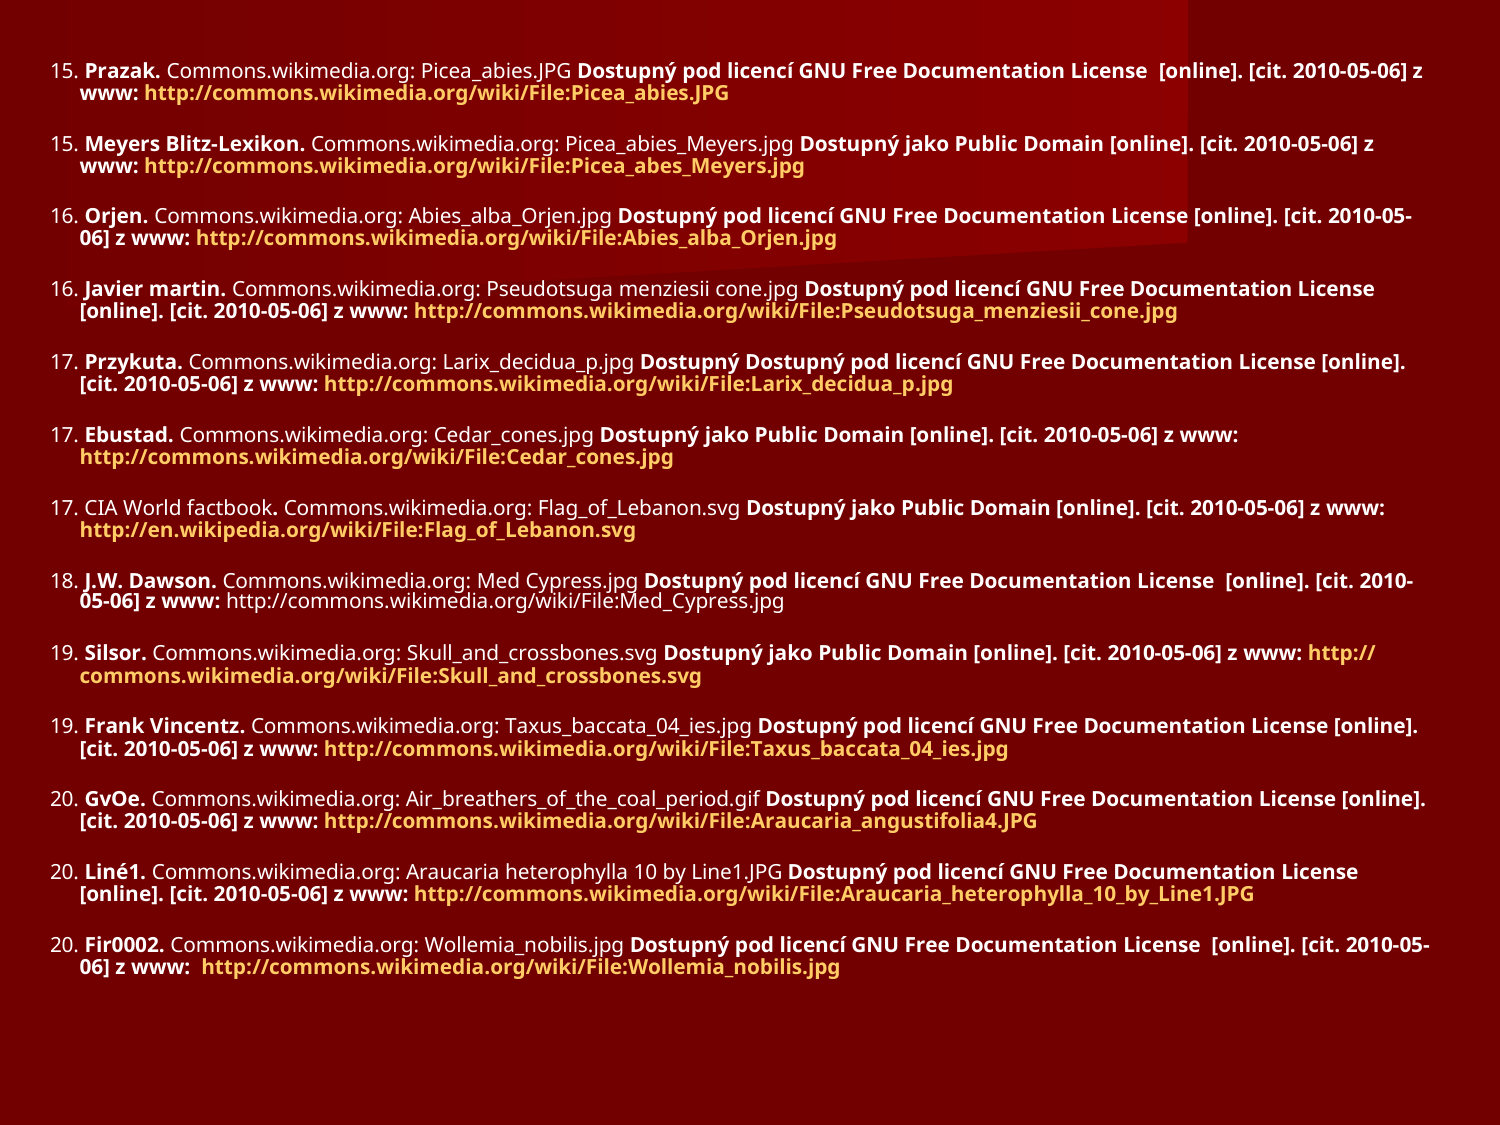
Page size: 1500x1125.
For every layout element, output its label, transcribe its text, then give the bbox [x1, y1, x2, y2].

list 15. Prazak. Commons.wikimedia.org: Picea_abies.JPG Dostupný pod licencí GNU Free Documentation License [online]. [cit. 2010-05-06] z www: http://commons.wikimedia.org/wiki/File:Picea_abies.JPG 15. Meyers Blitz-Lexikon. Commons.wikimedia.org: Picea_abies_Meyers.jpg Dostupný jako Public Domain [online]. [cit. 2010-05-06] z www: http://commons.wikimedia.org/wiki/File:Picea_abes_Meyers.jpg 16. Orjen. Commons.wikimedia.org: Abies_alba_Orjen.jpg Dostupný pod licencí GNU Free Documentation License [online]. [cit. 2010-05-06] z www: http://commons.wikimedia.org/wiki/File:Abies_alba_Orjen.jpg 16. Javier martin. Commons.wikimedia.org: Pseudotsuga menziesii cone.jpg Dostupný pod licencí GNU Free Documentation License [online]. [cit. 2010-05-06] z www: http://commons.wikimedia.org/wiki/File:Pseudotsuga_menziesii_cone.jpg 17. Przykuta. Commons.wikimedia.org: Larix_decidua_p.jpg Dostupný Dostupný pod licencí GNU Free Documentation License [online]. [cit. 2010-05-06] z www: http://commons.wikimedia.org/wiki/File:Larix_decidua_p.jpg 17. Ebustad. Commons.wikimedia.org: Cedar_cones.jpg Dostupný jako Public Domain [online]. [cit. 2010-05-06] z www: http://commons.wikimedia.org/wiki/File:Cedar_cones.jpg 17. CIA World factbook. Commons.wikimedia.org: Flag_of_Lebanon.svg Dostupný jako Public Domain [online]. [cit. 2010-05-06] z www: http://en.wikipedia.org/wiki/File:Flag_of_Lebanon.svg 18. J.W. Dawson. Commons.wikimedia.org: Med Cypress.jpg Dostupný pod licencí GNU Free Documentation License [online]. [cit. 2010-05-06] z www: http://commons.wikimedia.org/wiki/File:Med_Cypress.jpg 19. Silsor. Commons.wikimedia.org: Skull_and_crossbones.svg Dostupný jako Public Domain [online]. [cit. 2010-05-06] z www: http://commons.wikimedia.org/wiki/File:Skull_and_crossbones.svg 19. Frank Vincentz. Commons.wikimedia.org: Taxus_baccata_04_ies.jpg Dostupný pod licencí GNU Free Documentation License [online]. [cit. 2010-05-06] z www: http://commons.wikimedia.org/wiki/File:Taxus_baccata_04_ies.jpg 20. GvOe. Commons.wikimedia.org: Air_breathers_of_the_coal_period.gif Dostupný pod licencí GNU Free Documentation License [online]. [cit. 2010-05-06] z www: http://commons.wikimedia.org/wiki/File:Araucaria_angustifolia4.JPG 20. Liné1. Commons.wikimedia.org: Araucaria heterophylla 10 by Line1.JPG Dostupný pod licencí GNU Free Documentation License [online]. [cit. 2010-05-06] z www: http://commons.wikimedia.org/wiki/File:Araucaria_heterophylla_10_by_Line1.JPG 20. Fir0002. Commons.wikimedia.org: Wollemia_nobilis.jpg Dostupný pod licencí GNU Free Documentation License [online]. [cit. 2010-05-06] z www: http://commons.wikimedia.org/wiki/File:Wollemia_nobilis.jpg [35, 54, 1454, 1125]
